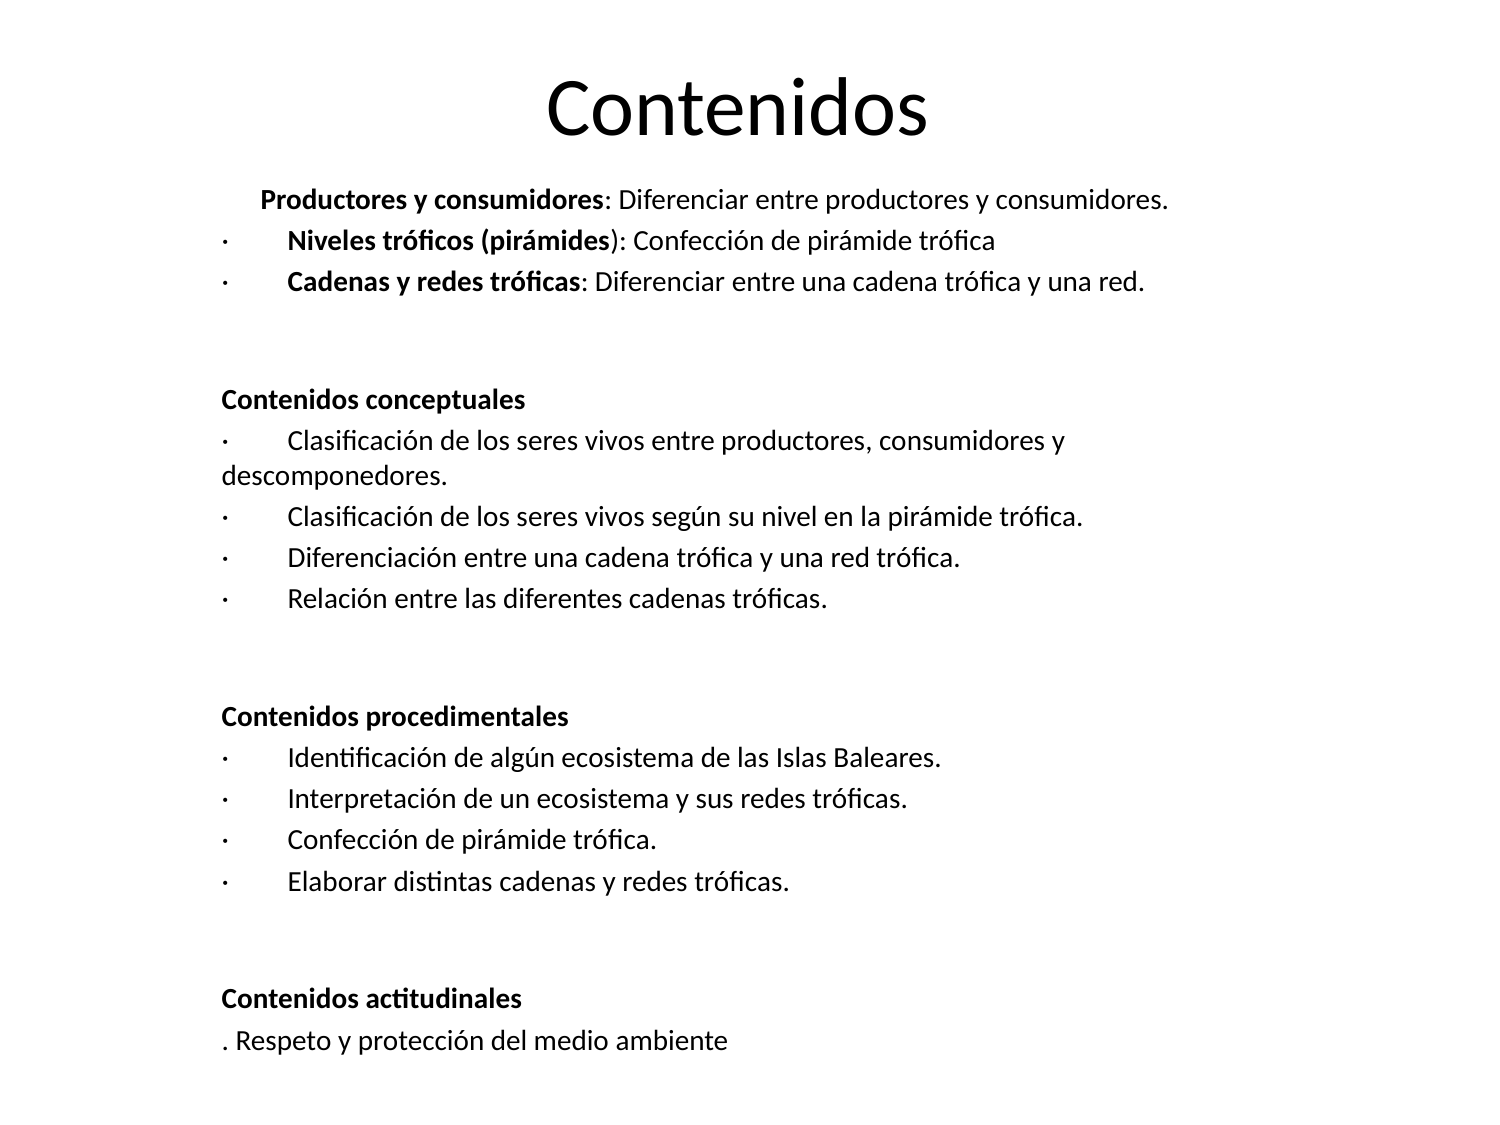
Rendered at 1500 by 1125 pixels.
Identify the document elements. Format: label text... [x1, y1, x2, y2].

subtitle Productores y consumidores: Diferenciar entre productores y consumidores. · Niveles tróficos (pirámides): Confección de pirámide trófica · Cadenas y redes tróficas: Diferenciar entre una cadena trófica y una red. Contenidos conceptuales · Clasificación de los seres vivos entre productores, consumidores y descomponedores. · Clasificación de los seres vivos según su nivel en la pirámide trófica. · Diferenciación entre una cadena trófica y una red trófica. · Relación entre las diferentes cadenas tróficas. Contenidos procedimentales · Identificación de algún ecosistema de las Islas Baleares. · Interpretación de un ecosistema y sus redes tróficas. · Confección de pirámide trófica. · Elaborar distintas cadenas y redes tróficas. Contenidos actitudinales . Respeto y protección del medio ambiente [206, 172, 1276, 1071]
title Contenidos [100, 42, 1376, 161]
